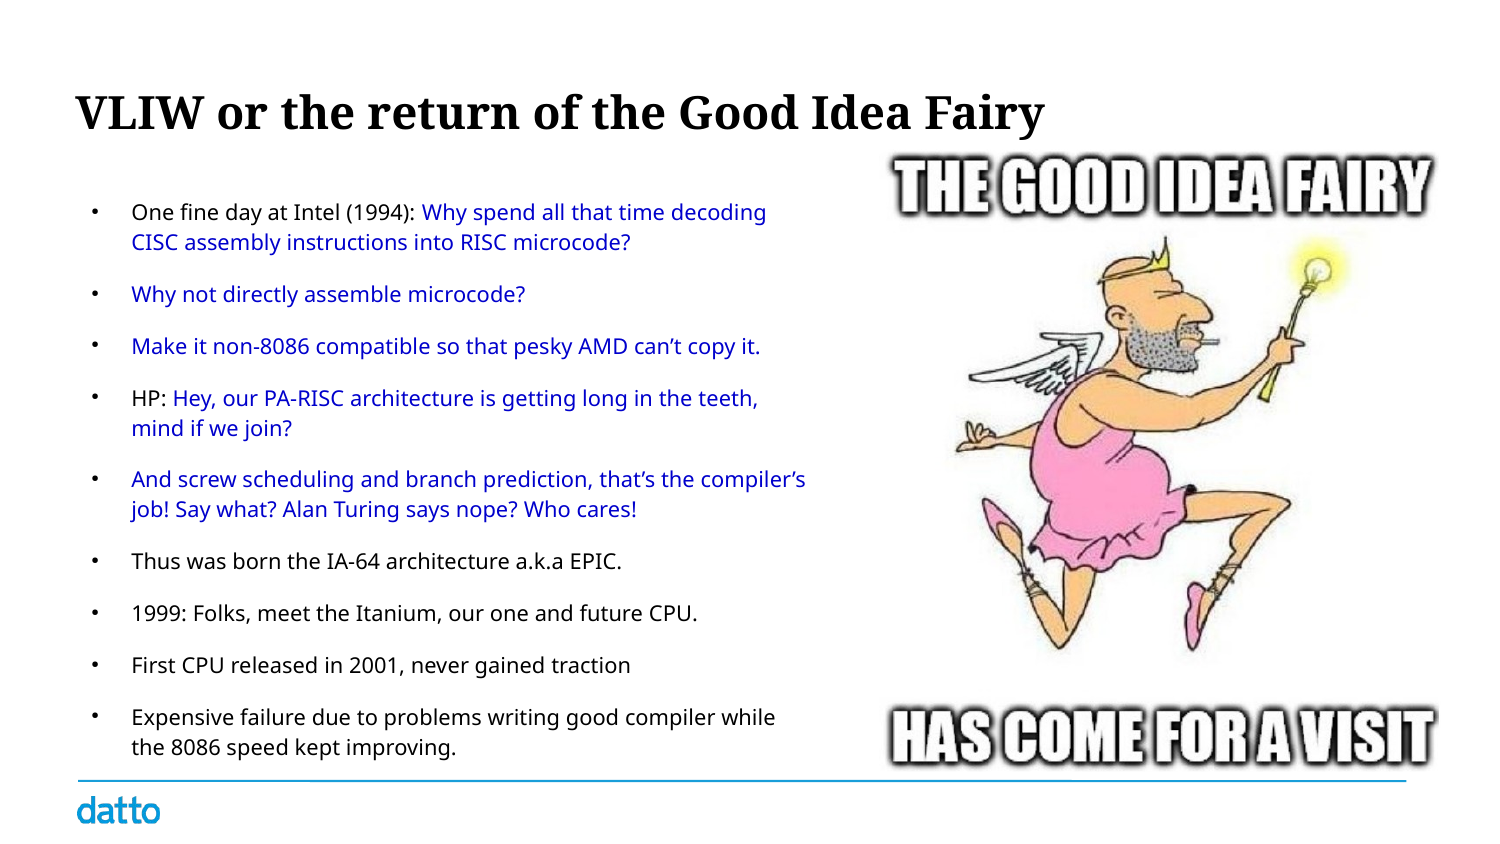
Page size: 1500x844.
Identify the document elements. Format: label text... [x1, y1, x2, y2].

picture [146, 808, 156, 819]
title VLIW or the return of the Good Idea Fairy [75, 51, 1404, 172]
picture [122, 808, 133, 824]
list One fine day at Intel (1994): Why spend all that time decoding CISC assembly instructions into RISC microcode? Why not directly assemble microcode? Make it non-8086 compatible so that pesky AMD can’t copy it. HP: Hey, our PA-RISC architecture is getting long in the teeth, mind if we join? And screw scheduling and branch prediction, that’s the compiler’s job! Say what? Alan Turing says nope? Who cares! Thus was born the IA-64 architecture a.k.a EPIC. 1999: Folks, meet the Itanium, our one and future CPU. First CPU released in 2001, never gained traction Expensive failure due to problems writing good compiler while the 8086 speed kept improving. [78, 197, 811, 766]
picture [879, 149, 1441, 772]
picture [77, 796, 91, 808]
picture [95, 796, 133, 824]
picture [82, 808, 91, 819]
picture [136, 796, 160, 824]
